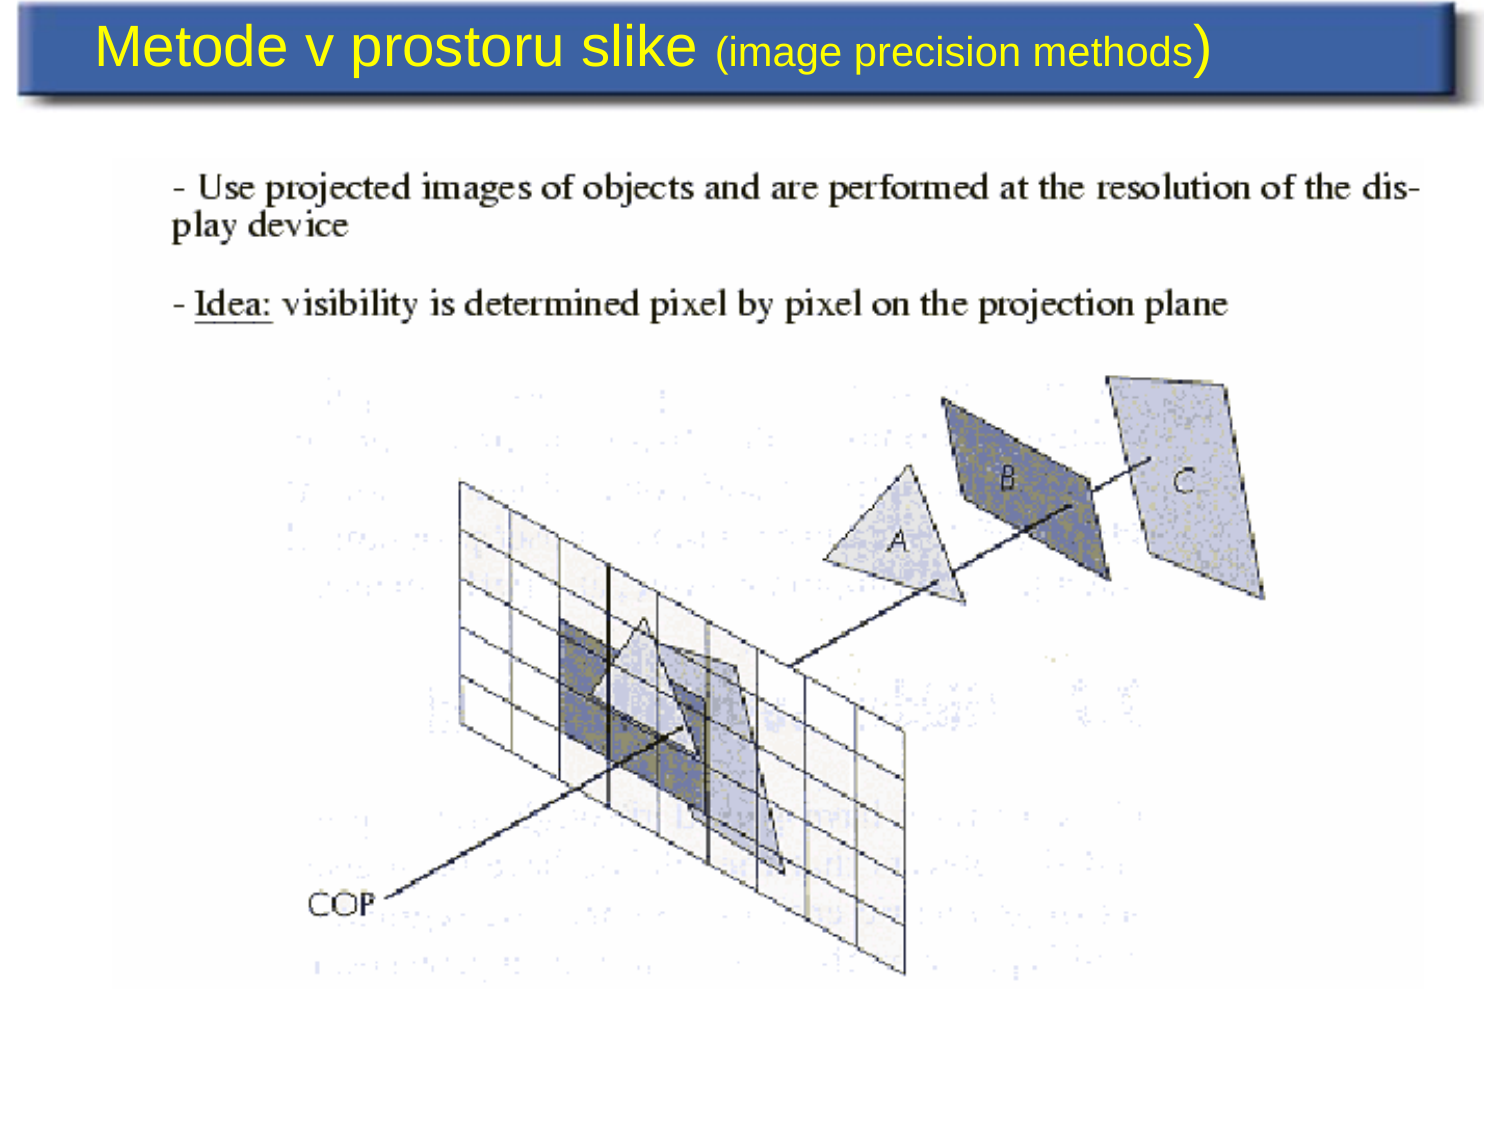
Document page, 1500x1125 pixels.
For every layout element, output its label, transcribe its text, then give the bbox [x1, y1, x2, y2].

picture [112, 158, 1424, 990]
picture [16, 0, 1484, 113]
text_box Metode v prostoru slike (image precision methods) [79, 0, 1228, 86]
